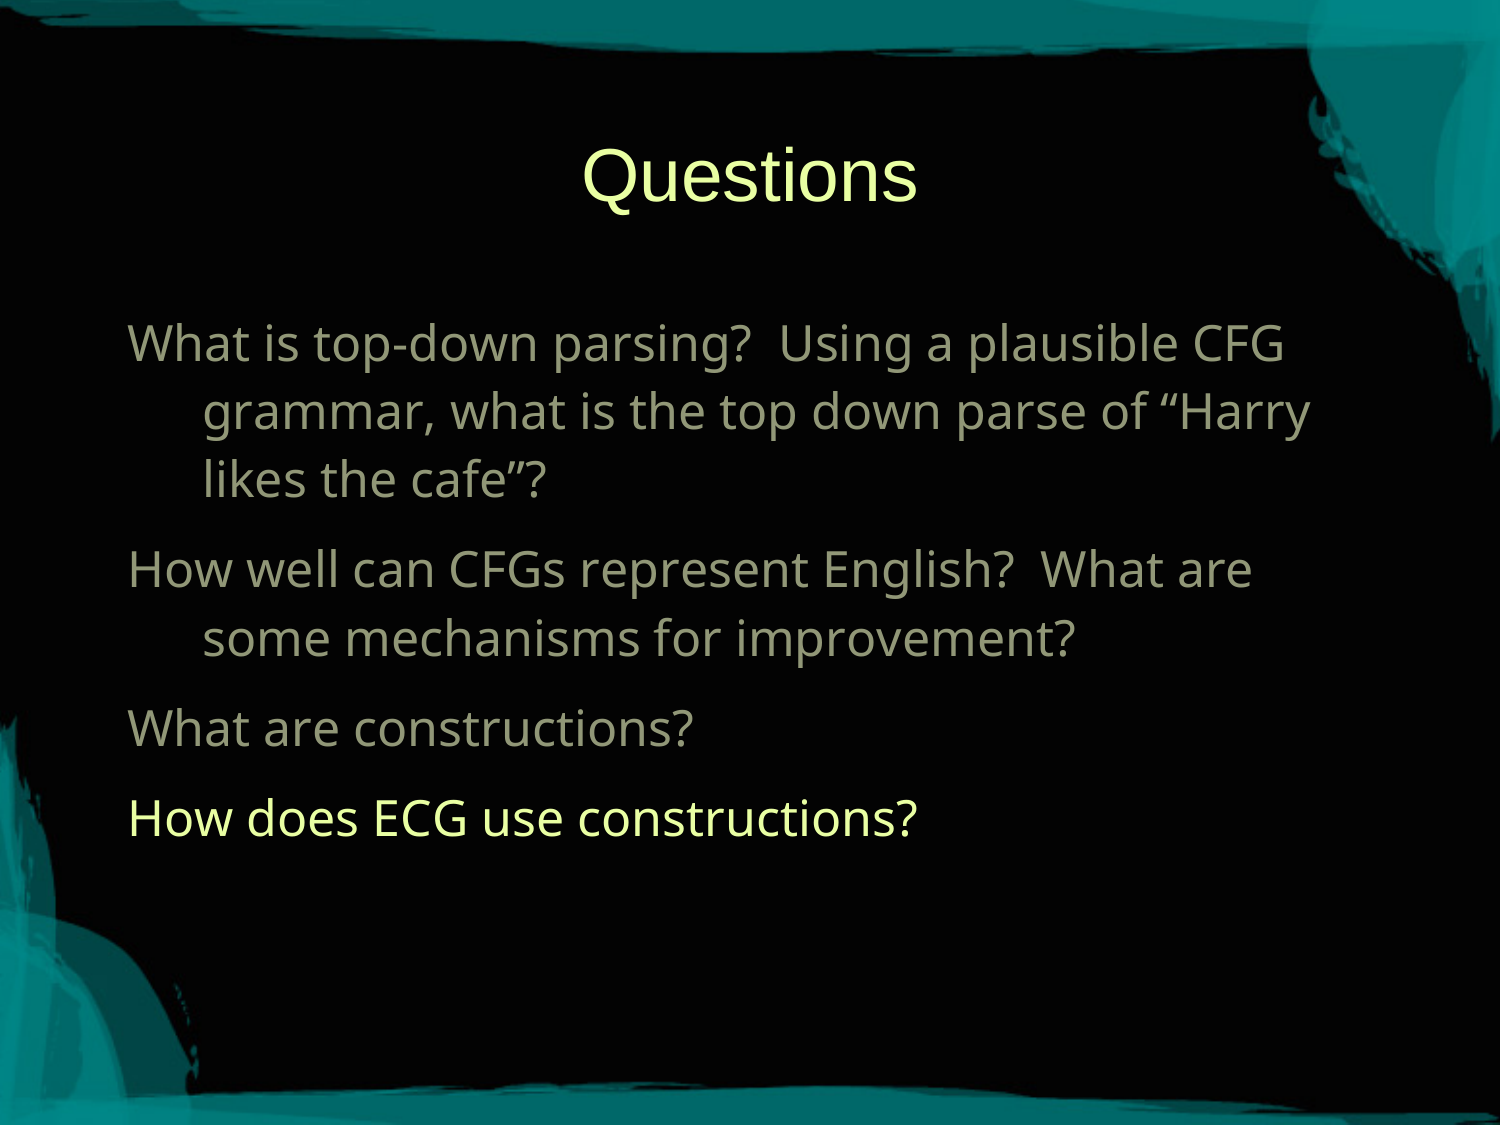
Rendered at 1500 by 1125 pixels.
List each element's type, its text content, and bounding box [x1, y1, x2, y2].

picture [0, 0, 1500, 1125]
title Questions [112, 87, 1388, 263]
list What is top-down parsing? Using a plausible CFG grammar, what is the top down parse of “Harry likes the cafe”? How well can CFGs represent English? What are some mechanisms for improvement? What are constructions? How does ECG use constructions? [112, 299, 1388, 1000]
